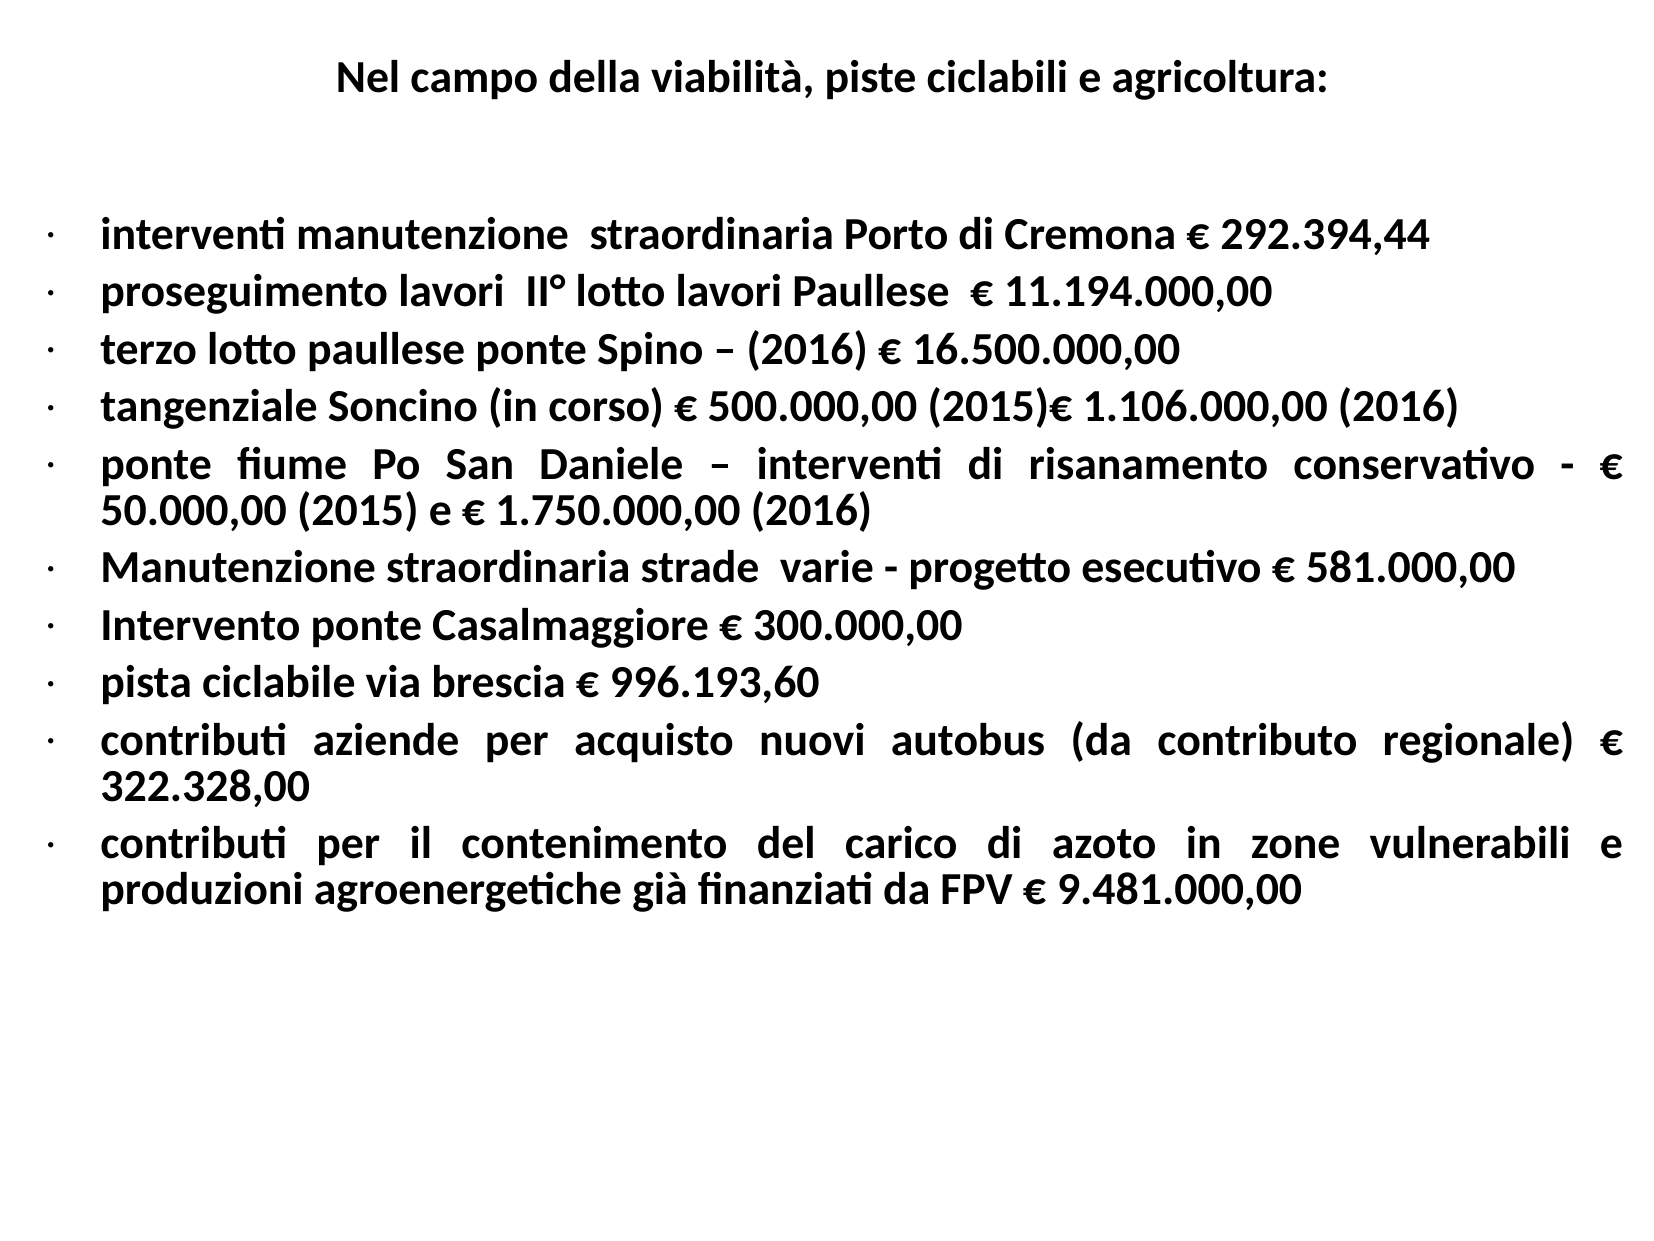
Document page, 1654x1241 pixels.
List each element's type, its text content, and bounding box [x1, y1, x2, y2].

list interventi manutenzione straordinaria Porto di Cremona € 292.394,44 proseguimento lavori II° lotto lavori Paullese € 11.194.000,00 terzo lotto paullese ponte Spino – (2016) € 16.500.000,00 tangenziale Soncino (in corso) € 500.000,00 (2015)€ 1.106.000,00 (2016) ponte fiume Po San Daniele – interventi di risanamento conservativo - € 50.000,00 (2015) e € 1.750.000,00 (2016) Manutenzione straordinaria strade varie - progetto esecutivo € 581.000,00 Intervento ponte Casalmaggiore € 300.000,00 pista ciclabile via brescia € 996.193,60 contributi aziende per acquisto nuovi autobus (da contributo regionale) € 322.328,00 contributi per il contenimento del carico di azoto in zone vulnerabili e produzioni agroenergetiche già finanziati da FPV € 9.481.000,00 [29, 147, 1625, 1241]
title Nel campo della viabilità, piste ciclabili e agricoltura: [88, 0, 1577, 147]
